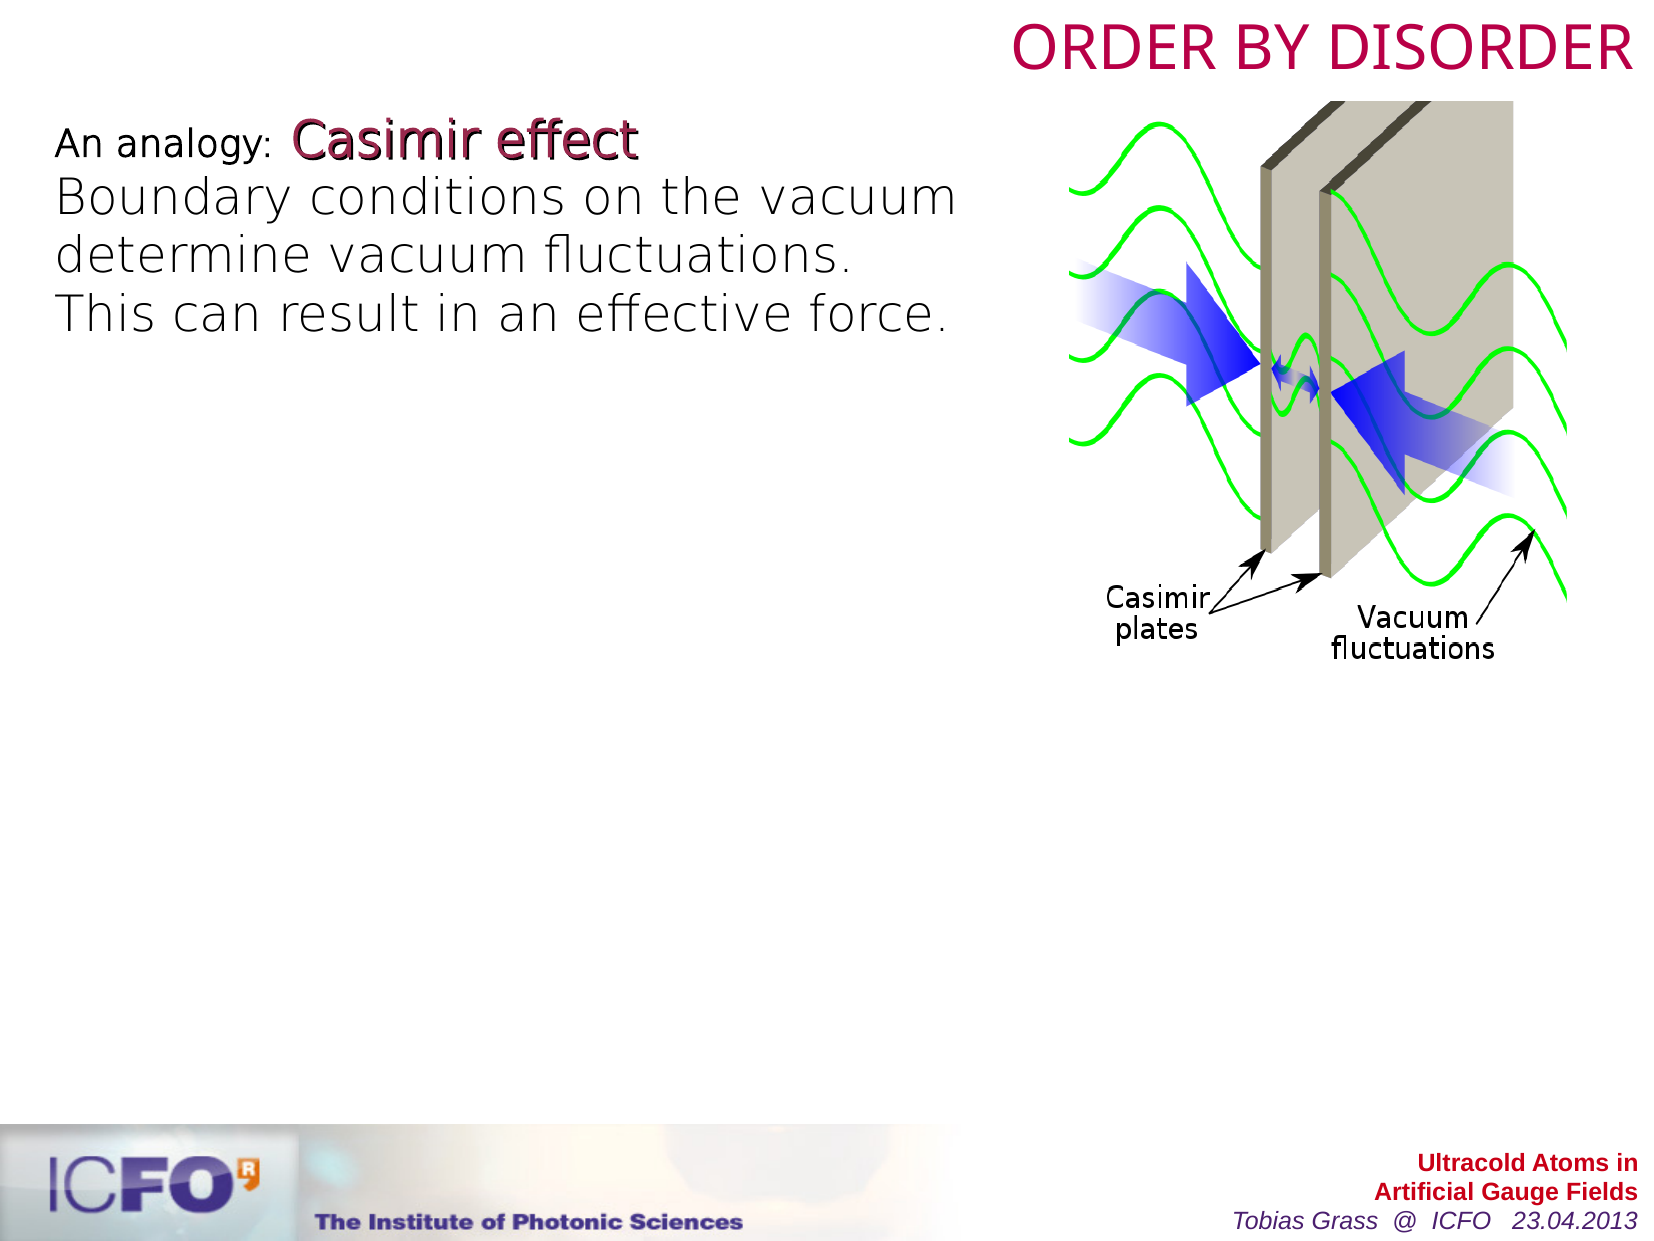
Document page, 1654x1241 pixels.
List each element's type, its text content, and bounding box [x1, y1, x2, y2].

text_box ORDER BY DISORDER [0, 0, 1651, 99]
picture [0, 1124, 976, 1241]
text_box Ultracold Atoms in Artificial Gauge Fields Tobias Grass @ ICFO 23.04.2013 [712, 1138, 1654, 1241]
text_box An analogy: Casimir effect Boundary conditions on the vacuum determine vacuum fluctuations. This can result in an effective force. [39, 102, 1051, 467]
picture [1069, 101, 1567, 671]
